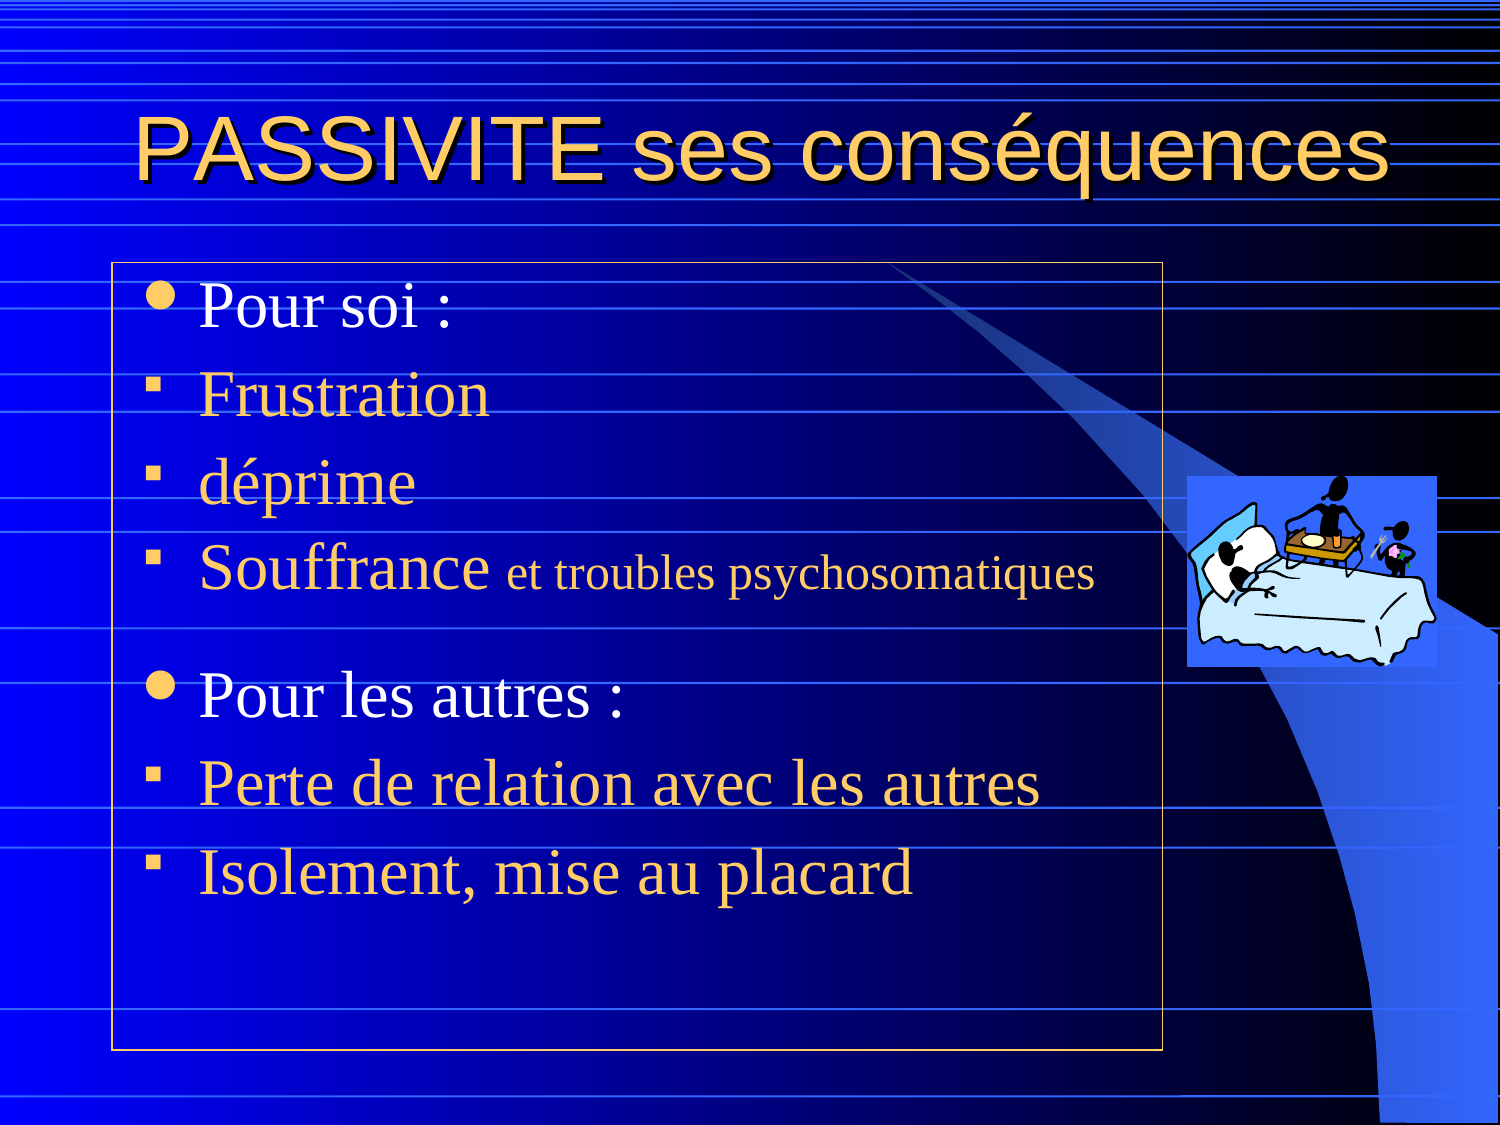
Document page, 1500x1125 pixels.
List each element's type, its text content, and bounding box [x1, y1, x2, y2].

list Pour soi : Frustration déprime Souffrance et troubles psychosomatiques Pour les autres : Perte de relation avec les autres Isolement, mise au placard [111, 262, 1163, 1050]
title PASSIVITE ses conséquences [99, 49, 1426, 238]
picture [1187, 475, 1437, 667]
